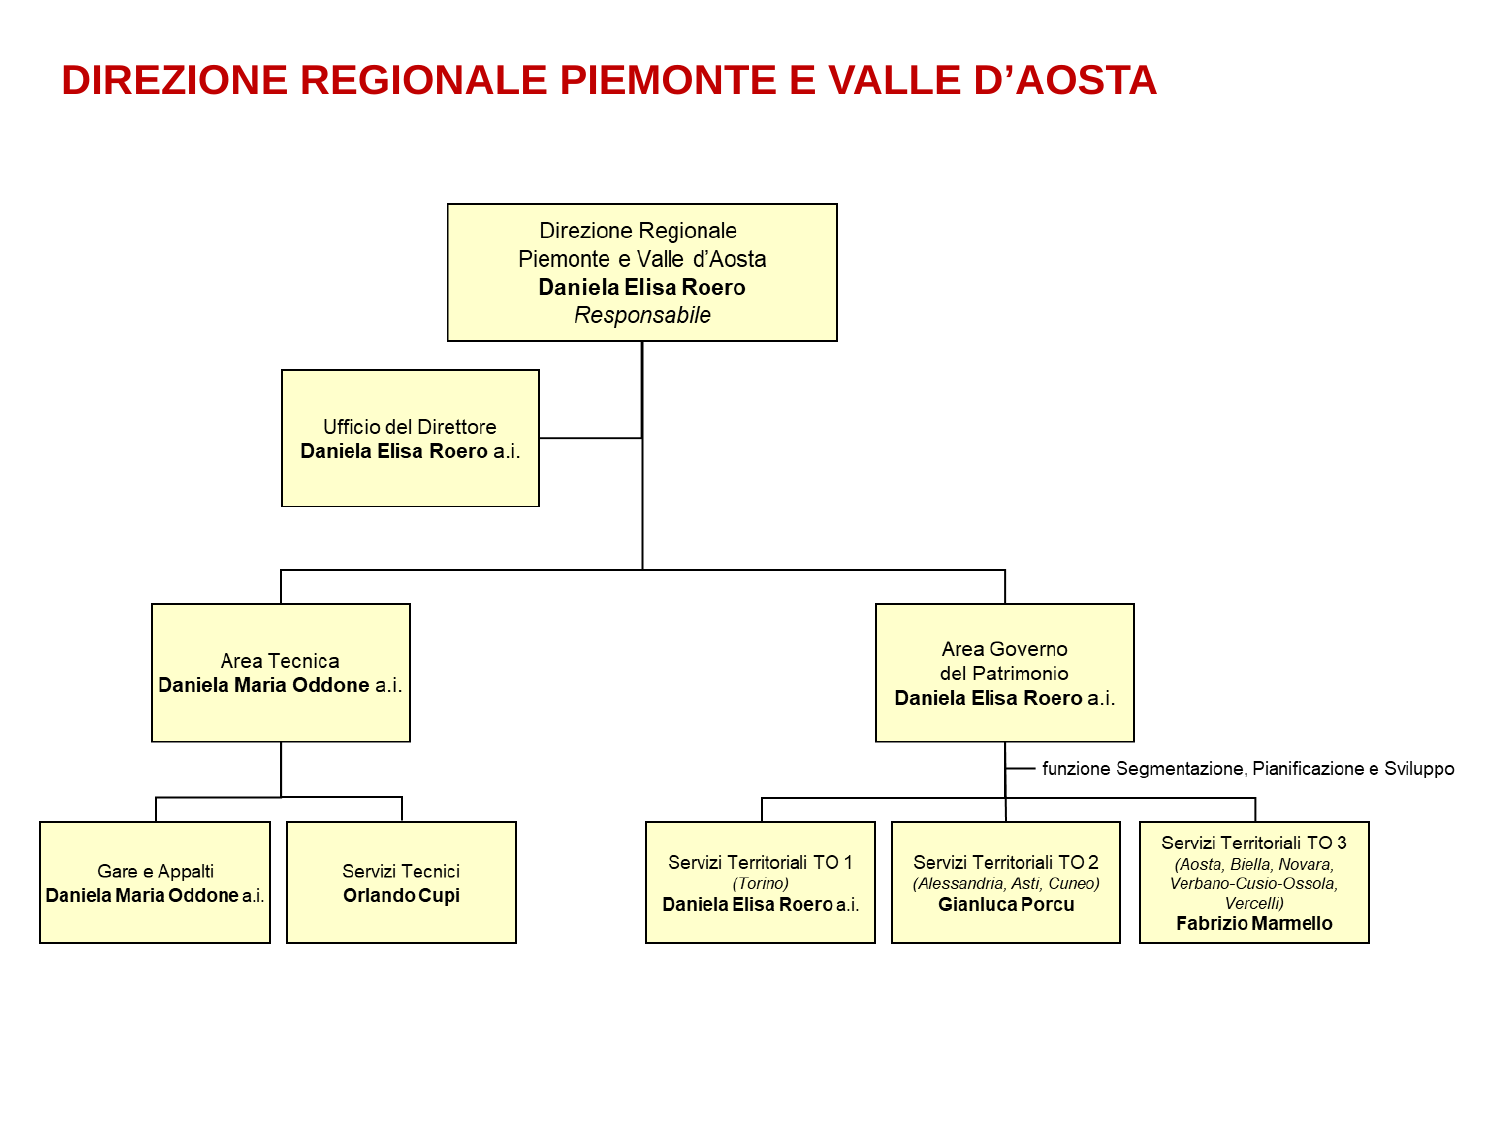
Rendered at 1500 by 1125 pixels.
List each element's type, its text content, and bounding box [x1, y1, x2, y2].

text_box DIREZIONE REGIONALE PIEMONTE E VALLE D’AOSTA [46, 45, 1458, 128]
picture [33, 204, 1470, 945]
